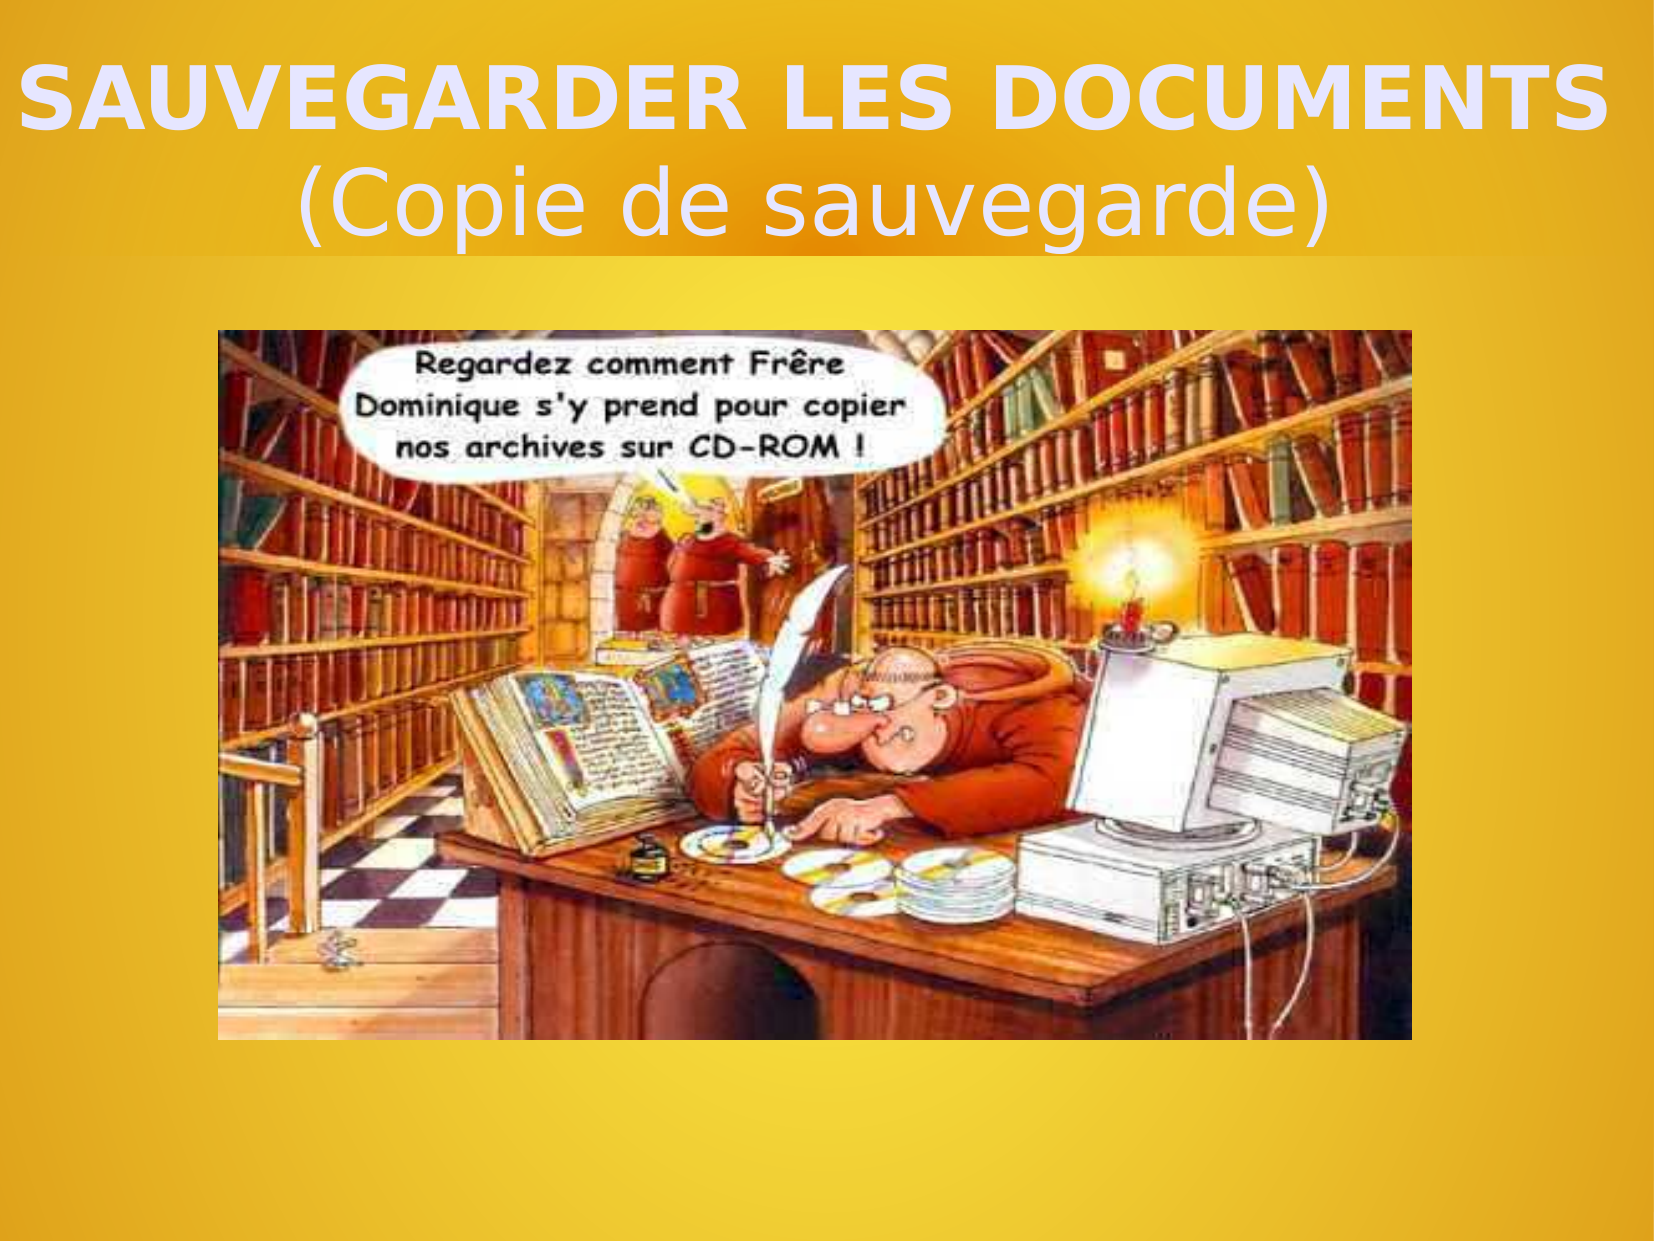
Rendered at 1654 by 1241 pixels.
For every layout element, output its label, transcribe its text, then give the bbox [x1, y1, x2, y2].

title SAUVEGARDER LES DOCUMENTS (Copie de sauvegarde) [11, 48, 1619, 258]
picture [218, 330, 1412, 1040]
